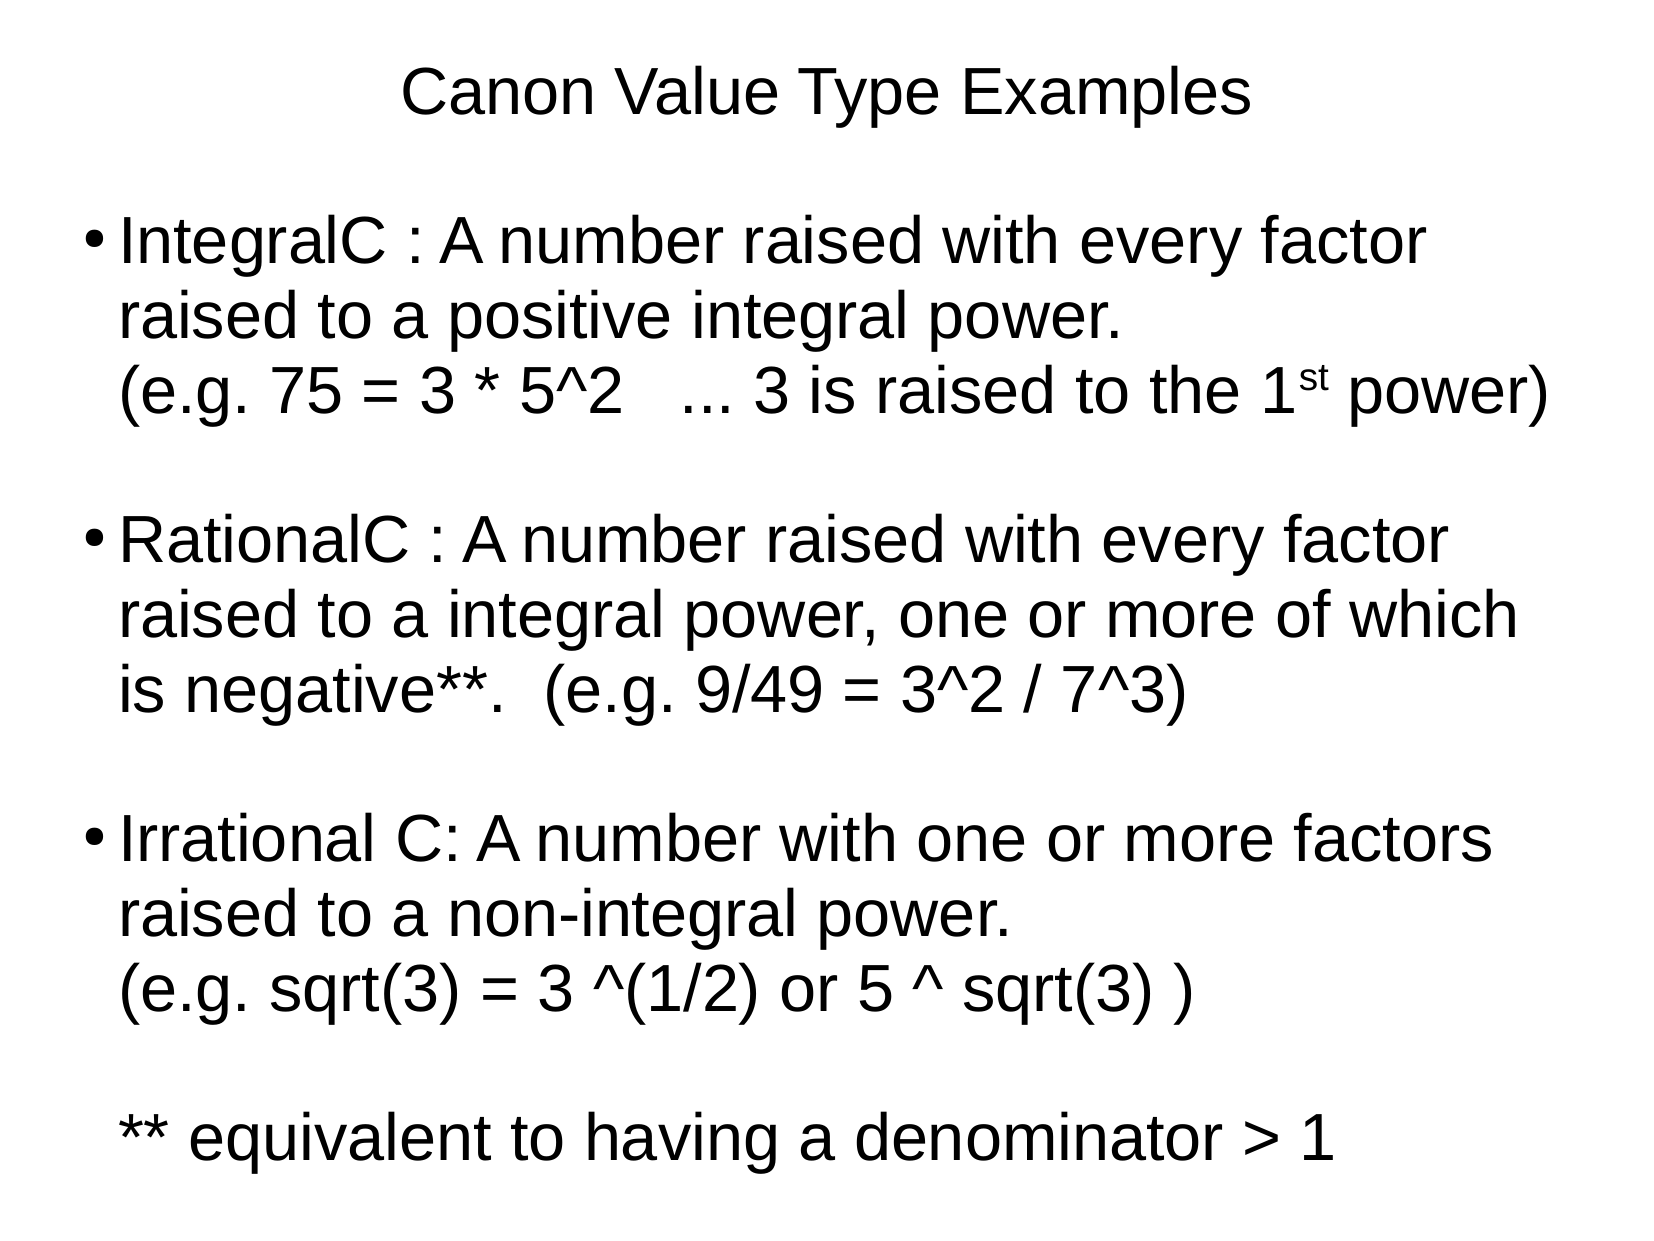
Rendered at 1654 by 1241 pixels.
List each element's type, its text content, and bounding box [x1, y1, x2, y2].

subtitle Canon Value Type Examples IntegralC : A number raised with every factor raised to a positive integral power. (e.g. 75 = 3 * 5^2 ... 3 is raised to the 1st power) RationalC : A number raised with every factor raised to a integral power, one or more of which is negative**. (e.g. 9/49 = 3^2 / 7^3) Irrational C: A number with one or more factors raised to a non-integral power. (e.g. sqrt(3) = 3 ^(1/2) or 5 ^ sqrt(3) ) ** equivalent to having a denominator > 1 [82, 43, 1571, 1186]
